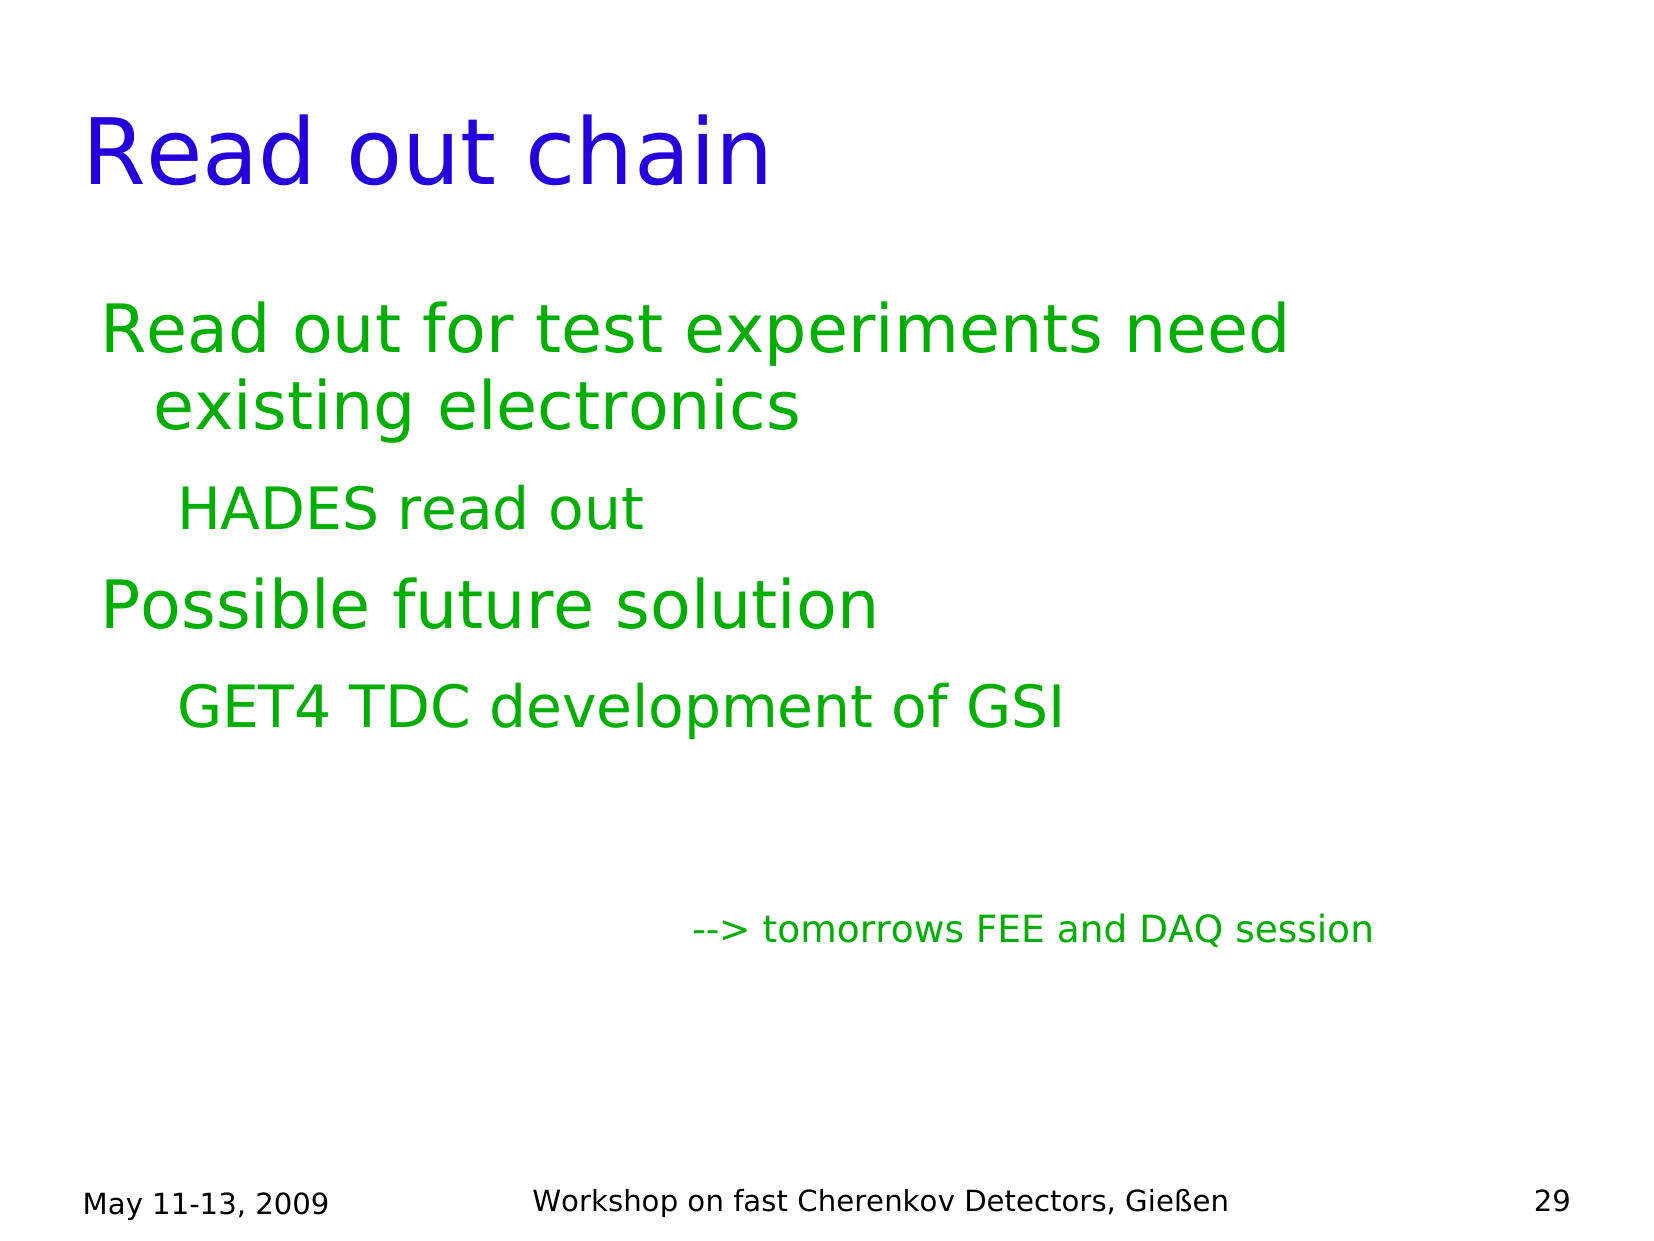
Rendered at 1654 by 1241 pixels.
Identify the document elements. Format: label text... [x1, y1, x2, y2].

list Read out for test experiments need existing electronics HADES read out Possible future solution GET4 TDC development of GSI [82, 290, 1571, 826]
text_box --> tomorrows FEE and DAQ session [677, 900, 1402, 959]
title Read out chain [82, 49, 1571, 257]
